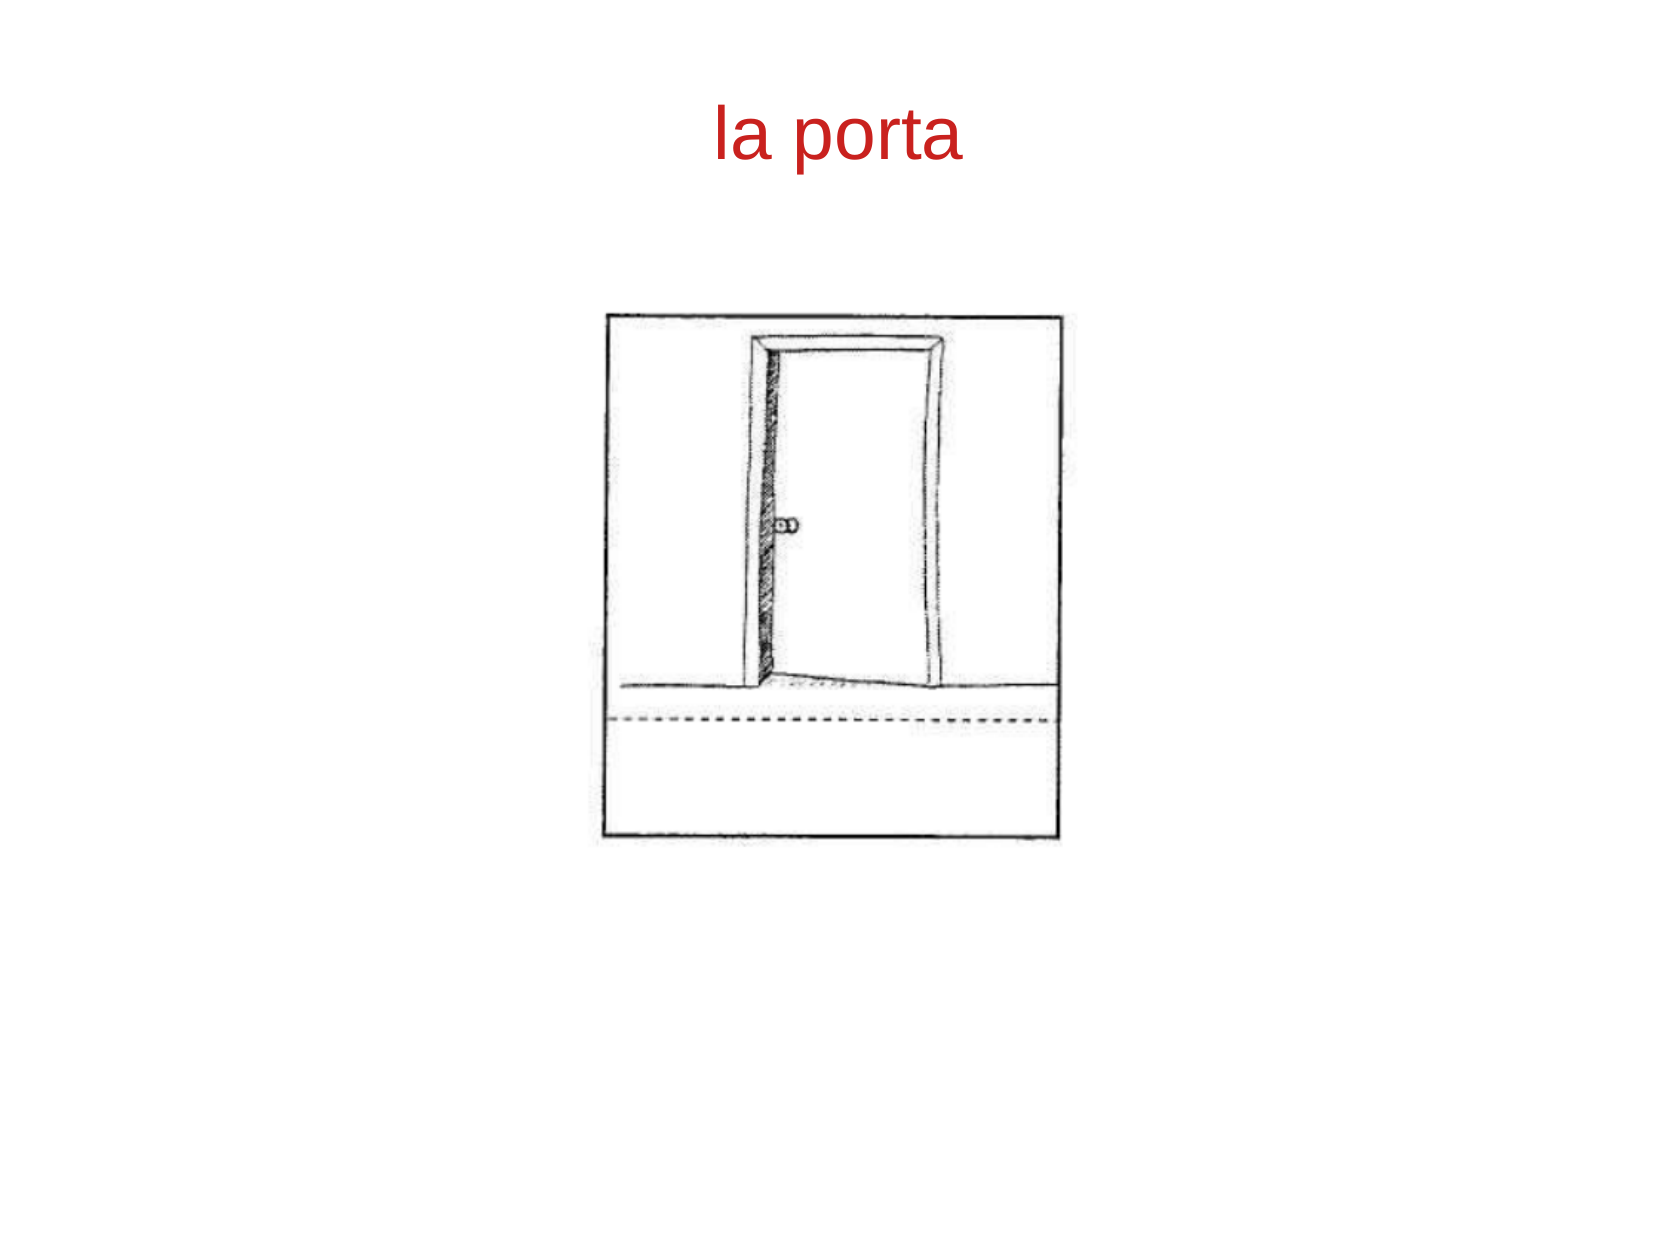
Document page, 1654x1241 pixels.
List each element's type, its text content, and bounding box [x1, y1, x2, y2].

text_box la porta [389, 59, 1288, 201]
picture [581, 291, 1094, 873]
